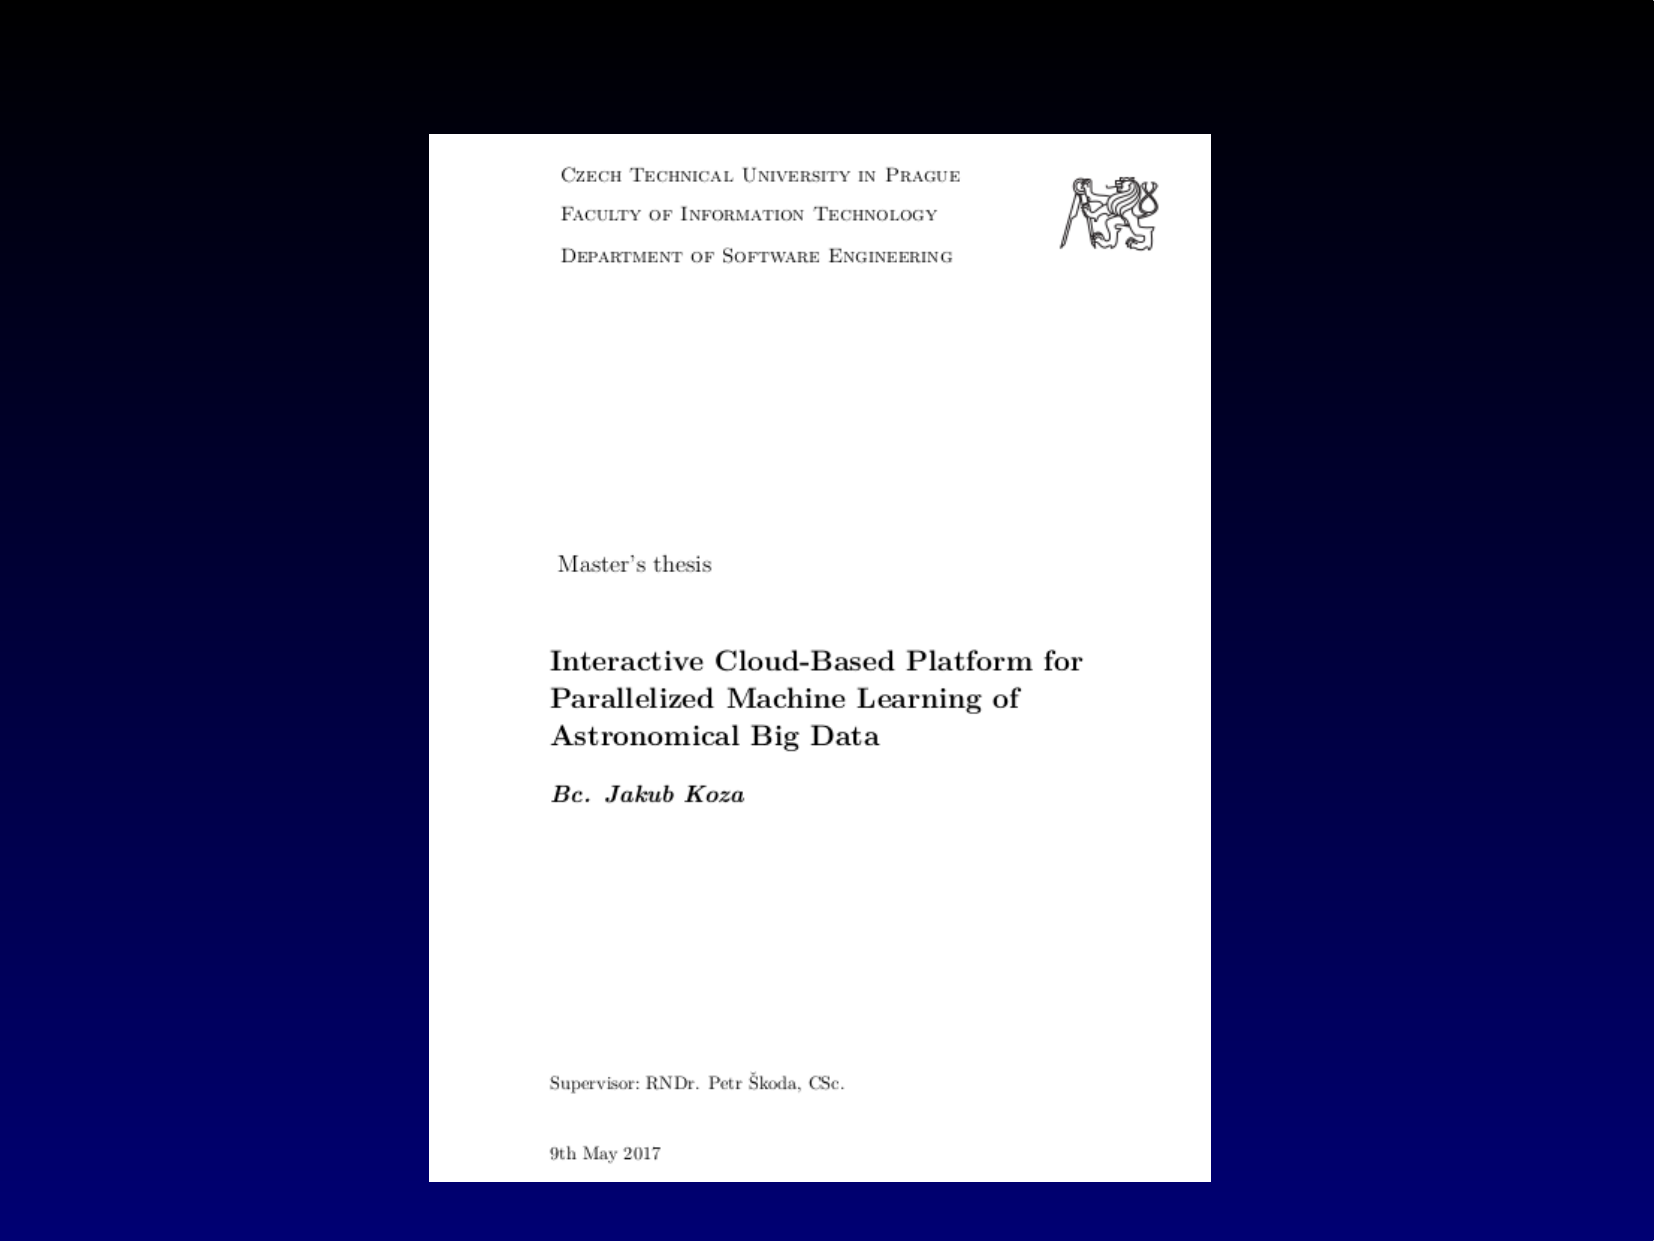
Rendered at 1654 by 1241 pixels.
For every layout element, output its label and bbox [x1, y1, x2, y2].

picture [429, 134, 1211, 1182]
